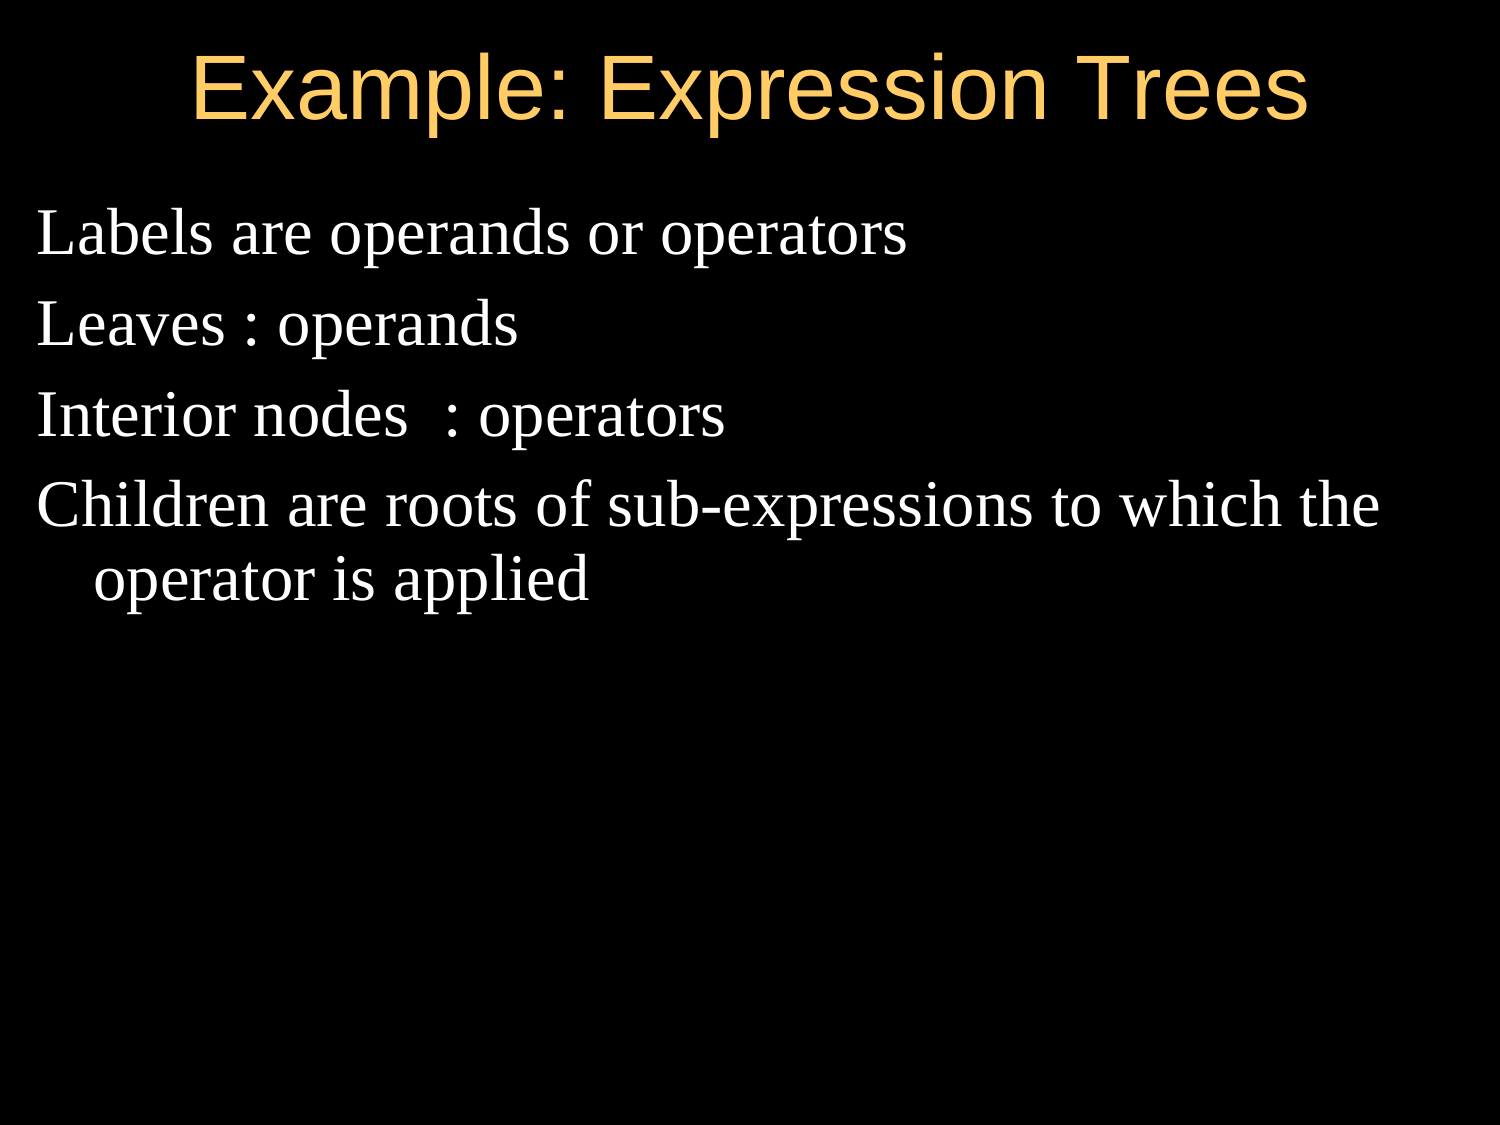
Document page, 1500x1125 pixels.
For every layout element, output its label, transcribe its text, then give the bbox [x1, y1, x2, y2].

title Example: Expression Trees [22, 28, 1480, 147]
list Labels are operands or operators Leaves : operands Interior nodes : operators Children are roots of sub-expressions to which the operator is applied [22, 187, 1482, 1026]
